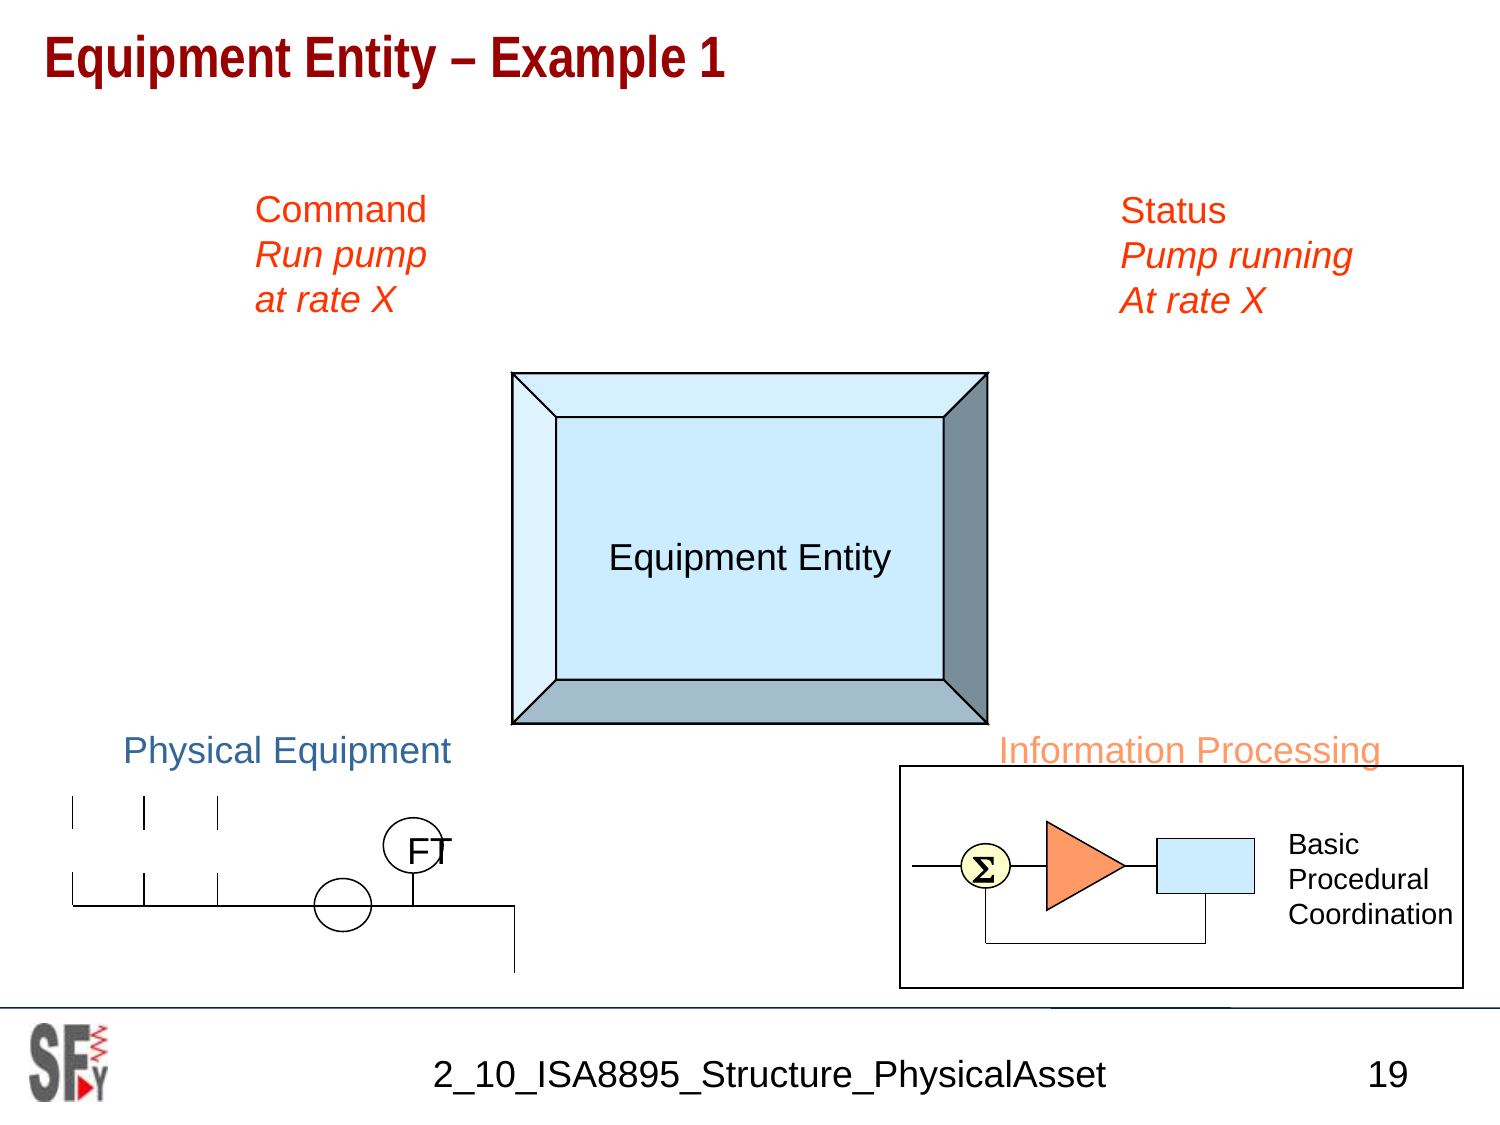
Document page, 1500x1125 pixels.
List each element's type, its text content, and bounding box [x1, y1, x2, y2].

footer 2_10_ISA8895_Structure_PhysicalAsset [417, 1034, 1352, 1103]
text_box Command Run pump at rate X [239, 177, 443, 329]
picture [29, 1023, 108, 1102]
title Equipment Entity – Example 1 [29, 12, 1471, 138]
text_box Equipment Entity [587, 518, 913, 586]
text_box Basic Procedural Coordination [1464, 810, 1475, 922]
text_box Information Processing [909, 710, 1471, 767]
text_box FT [512, 373, 557, 724]
text_box [1156, 838, 1255, 894]
text_box Status Pump running At rate X [1105, 178, 1369, 329]
text_box S [972, 847, 996, 891]
text_box [513, 373, 988, 724]
text_box [961, 843, 1011, 886]
text_box Basic Procedural Coordination [1273, 810, 1462, 922]
text_box [1046, 821, 1126, 911]
slide_number <numéro> [1352, 1034, 1490, 1103]
text_box Physical Equipment [96, 710, 479, 774]
text_box FT [383, 817, 442, 874]
